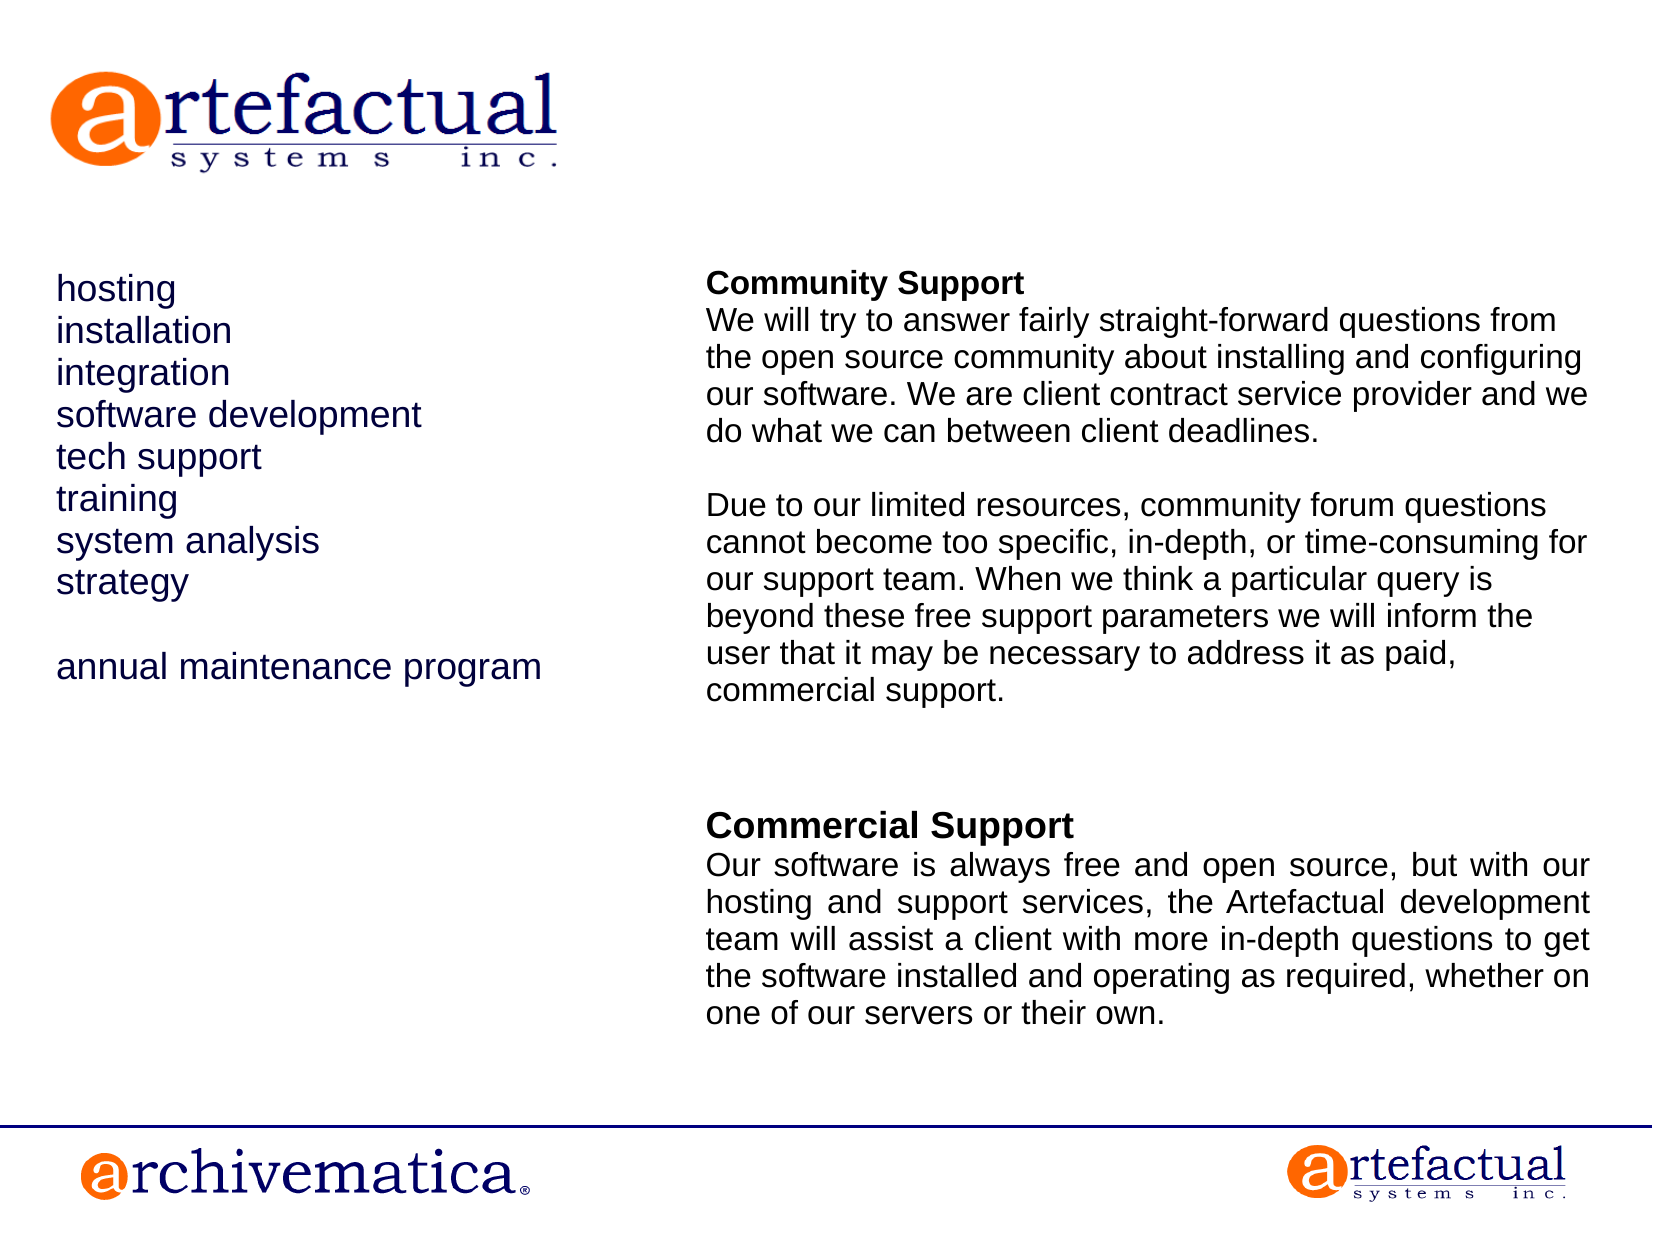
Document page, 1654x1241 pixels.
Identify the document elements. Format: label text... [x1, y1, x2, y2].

text_box Community Support We will try to answer fairly straight-forward questions from the open source community about installing and configuring our software. We are client contract service provider and we do what we can between client deadlines. Due to our limited resources, community forum questions cannot become too specific, in-depth, or time-consuming for our support team. When we think a particular query is beyond these free support parameters we will inform the user that it may be necessary to address it as paid, commercial support. [691, 256, 1619, 755]
picture [38, 58, 578, 186]
picture [81, 1133, 531, 1216]
text_box Commercial Support Our software is always free and open source, but with our hosting and support services, the Artefactual development team will assist a client with more in-depth questions to get the software installed and operating as required, whether on one of our servers or their own. [690, 797, 1607, 1232]
text_box hosting installation integration software development tech support training system analysis strategy annual maintenance program [41, 259, 673, 896]
